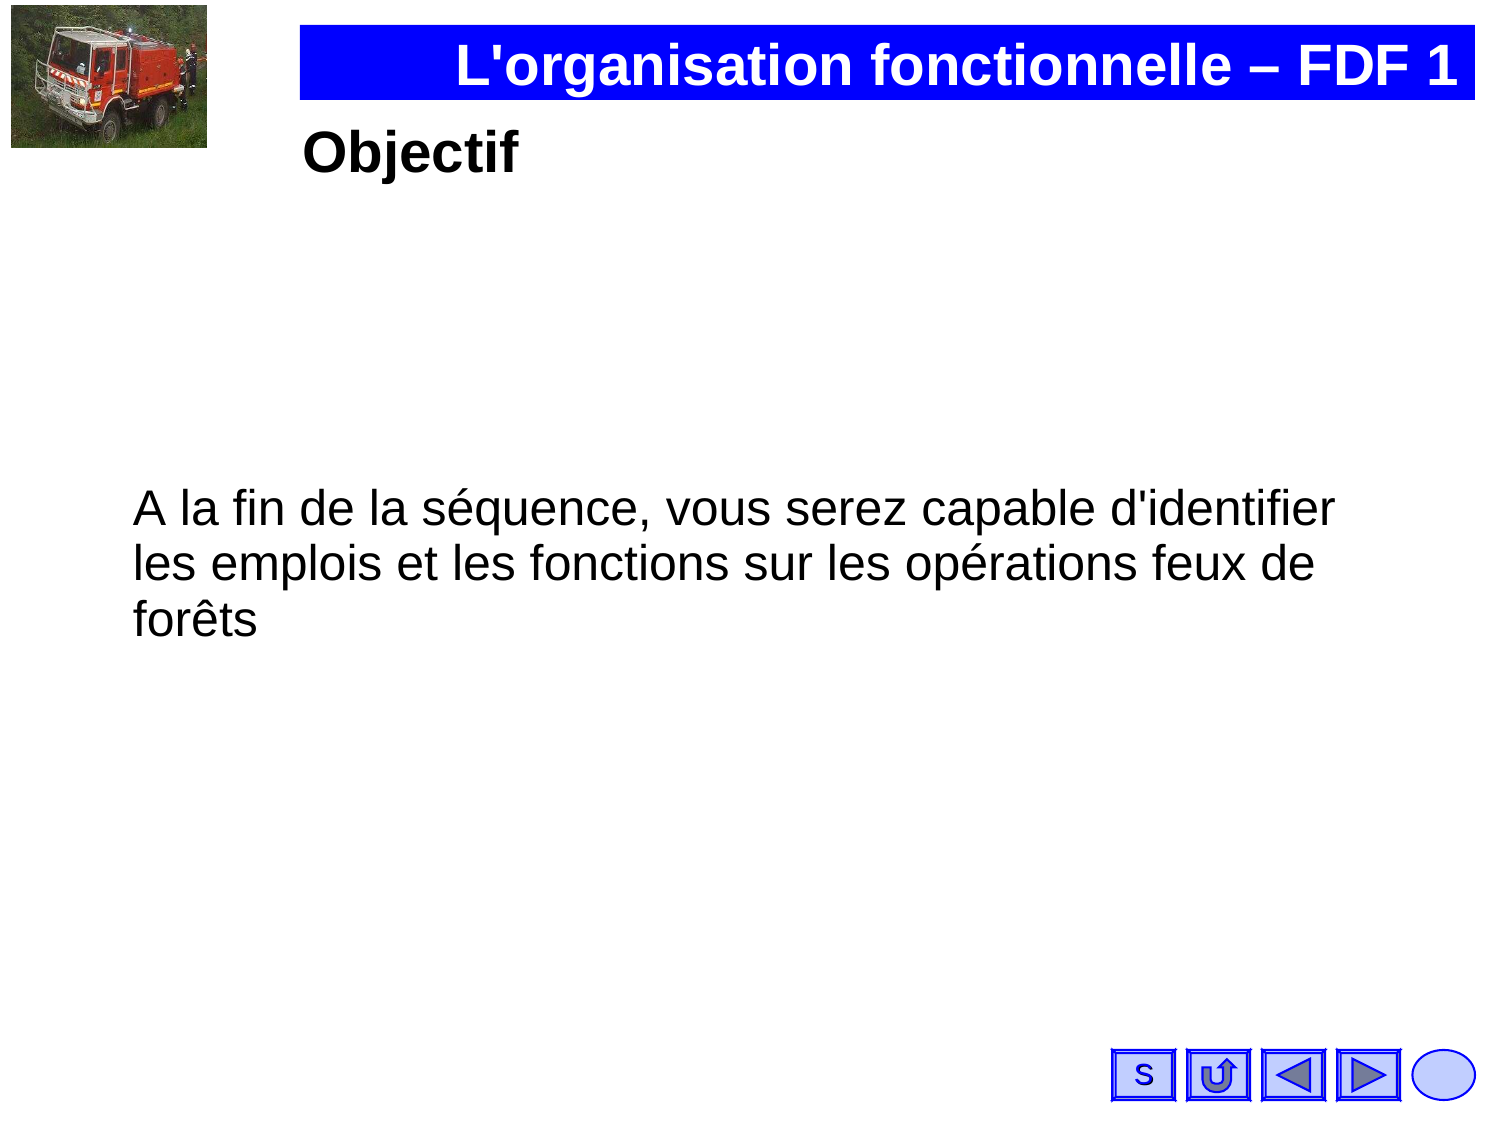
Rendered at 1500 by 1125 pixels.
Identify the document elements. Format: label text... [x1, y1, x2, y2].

text_box Objectif [287, 112, 1096, 193]
text_box [1412, 1049, 1476, 1101]
picture [11, 5, 207, 148]
text_box A la fin de la séquence, vous serez capable d'identifier les emplois et les fonctions sur les opérations feux de forêts [118, 472, 1418, 655]
text_box L'organisation fonctionnelle – FDF 1 [299, 24, 1475, 100]
